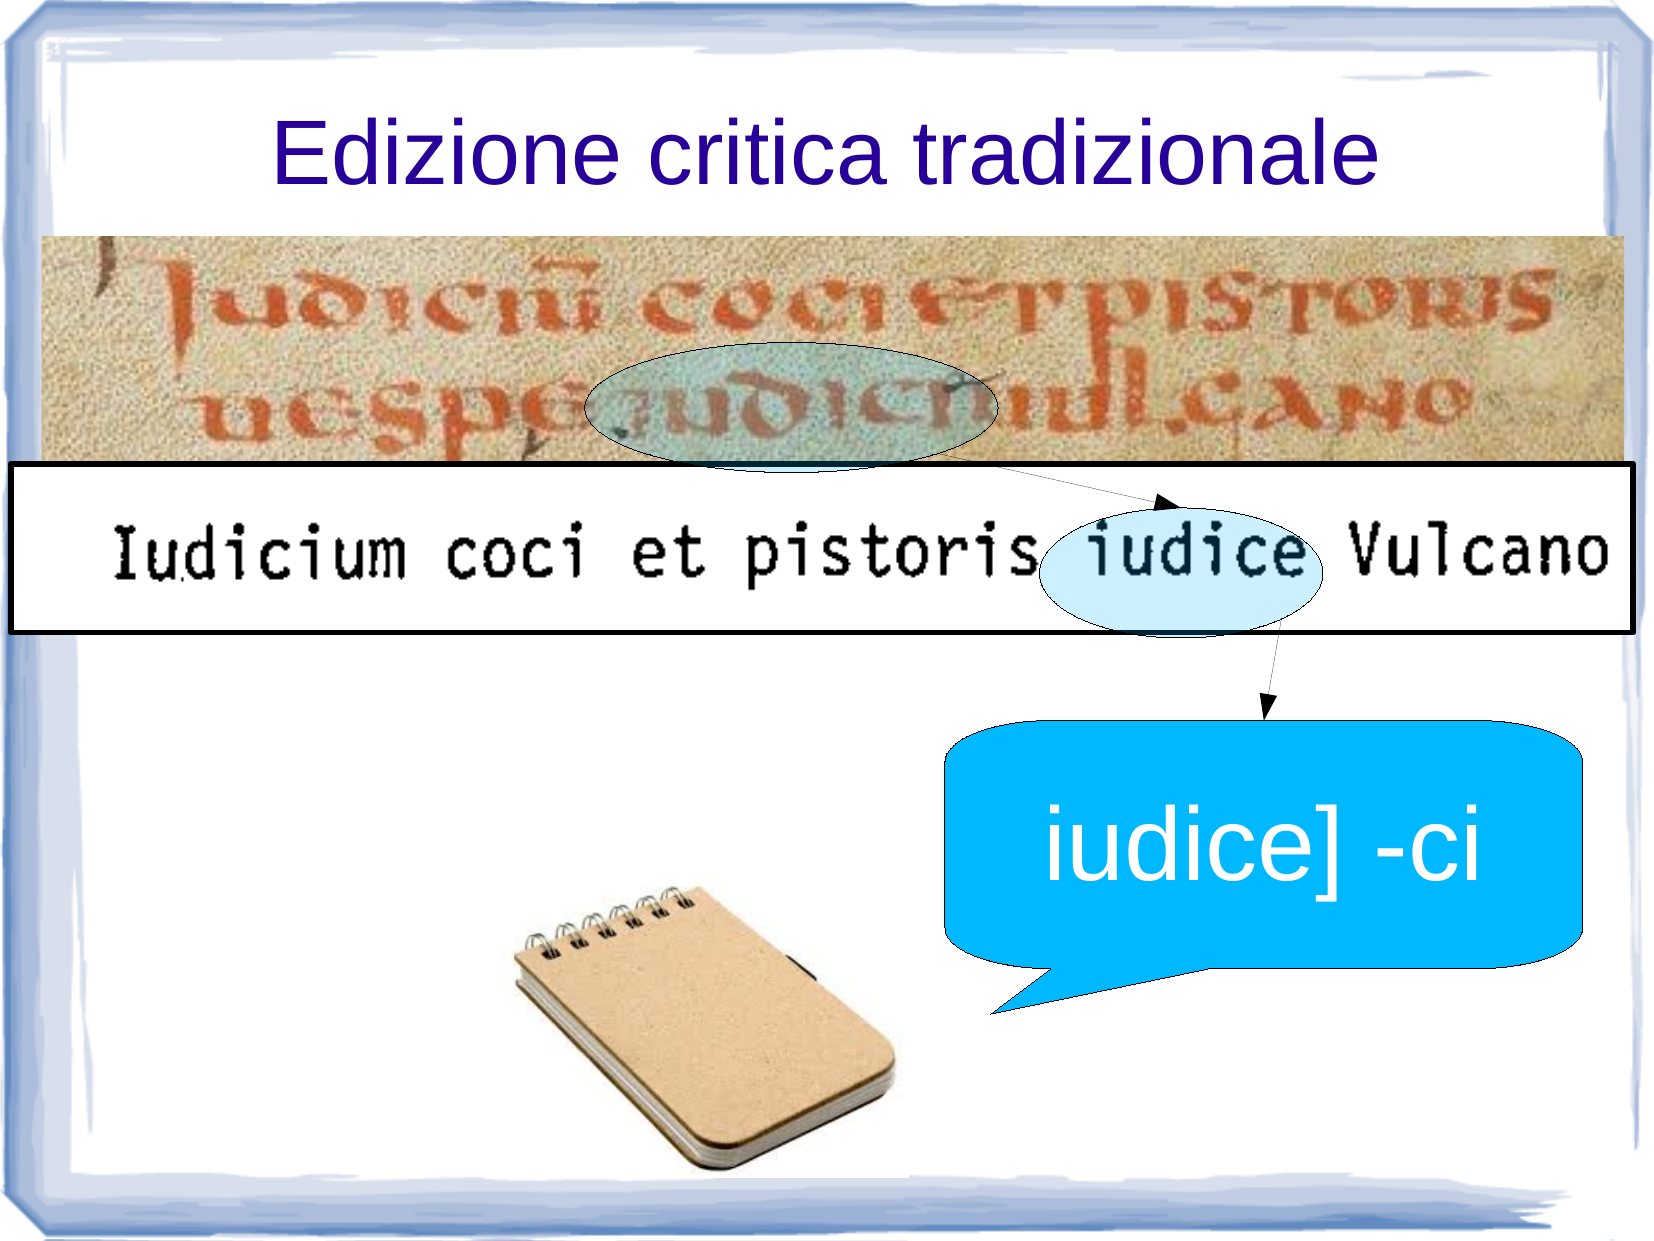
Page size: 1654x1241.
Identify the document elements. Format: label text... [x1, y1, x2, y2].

title Edizione critica tradizionale [82, 49, 1571, 257]
picture [0, 0, 1654, 1241]
text_box iudice] -ci [944, 720, 1583, 1015]
text_box [1039, 507, 1323, 638]
text_box [584, 342, 999, 473]
